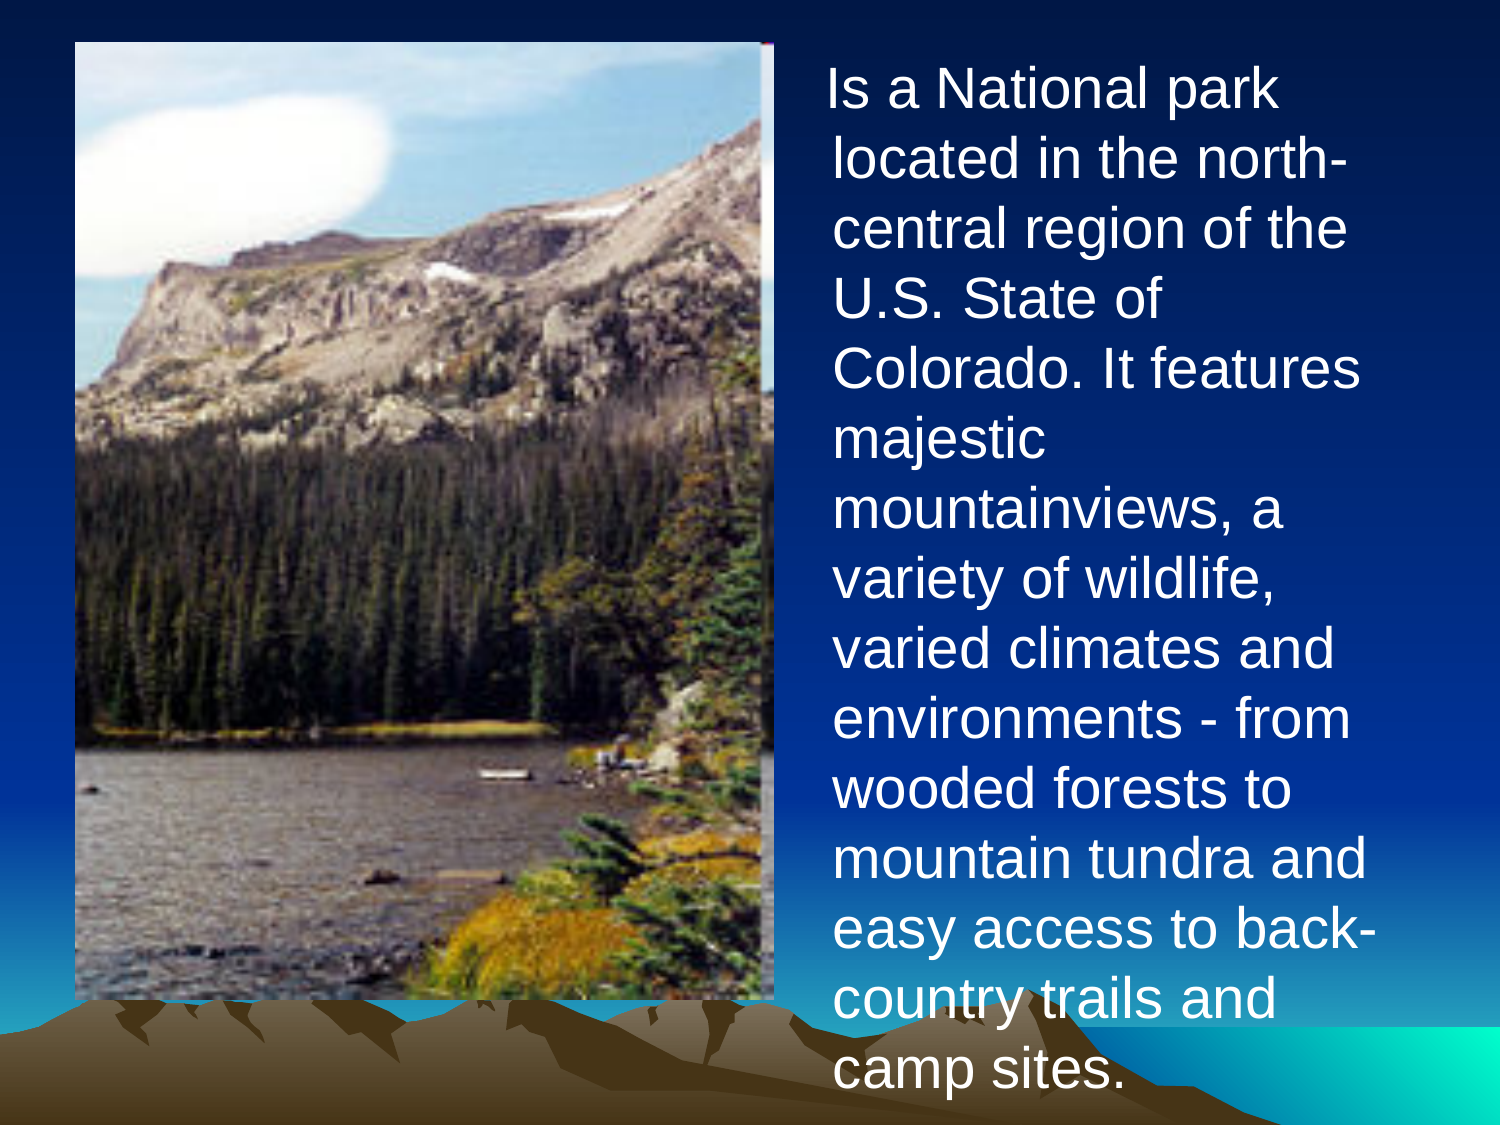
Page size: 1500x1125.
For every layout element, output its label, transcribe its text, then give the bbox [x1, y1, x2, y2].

list Is a National park located in the north-central region of the U.S. State of Colorado. It features majestic mountainviews, a variety of wildlife, varied climates and environments - from wooded forests to mountain tundra and easy access to back-country trails and camp sites. [761, 42, 1425, 981]
picture [75, 42, 774, 1000]
